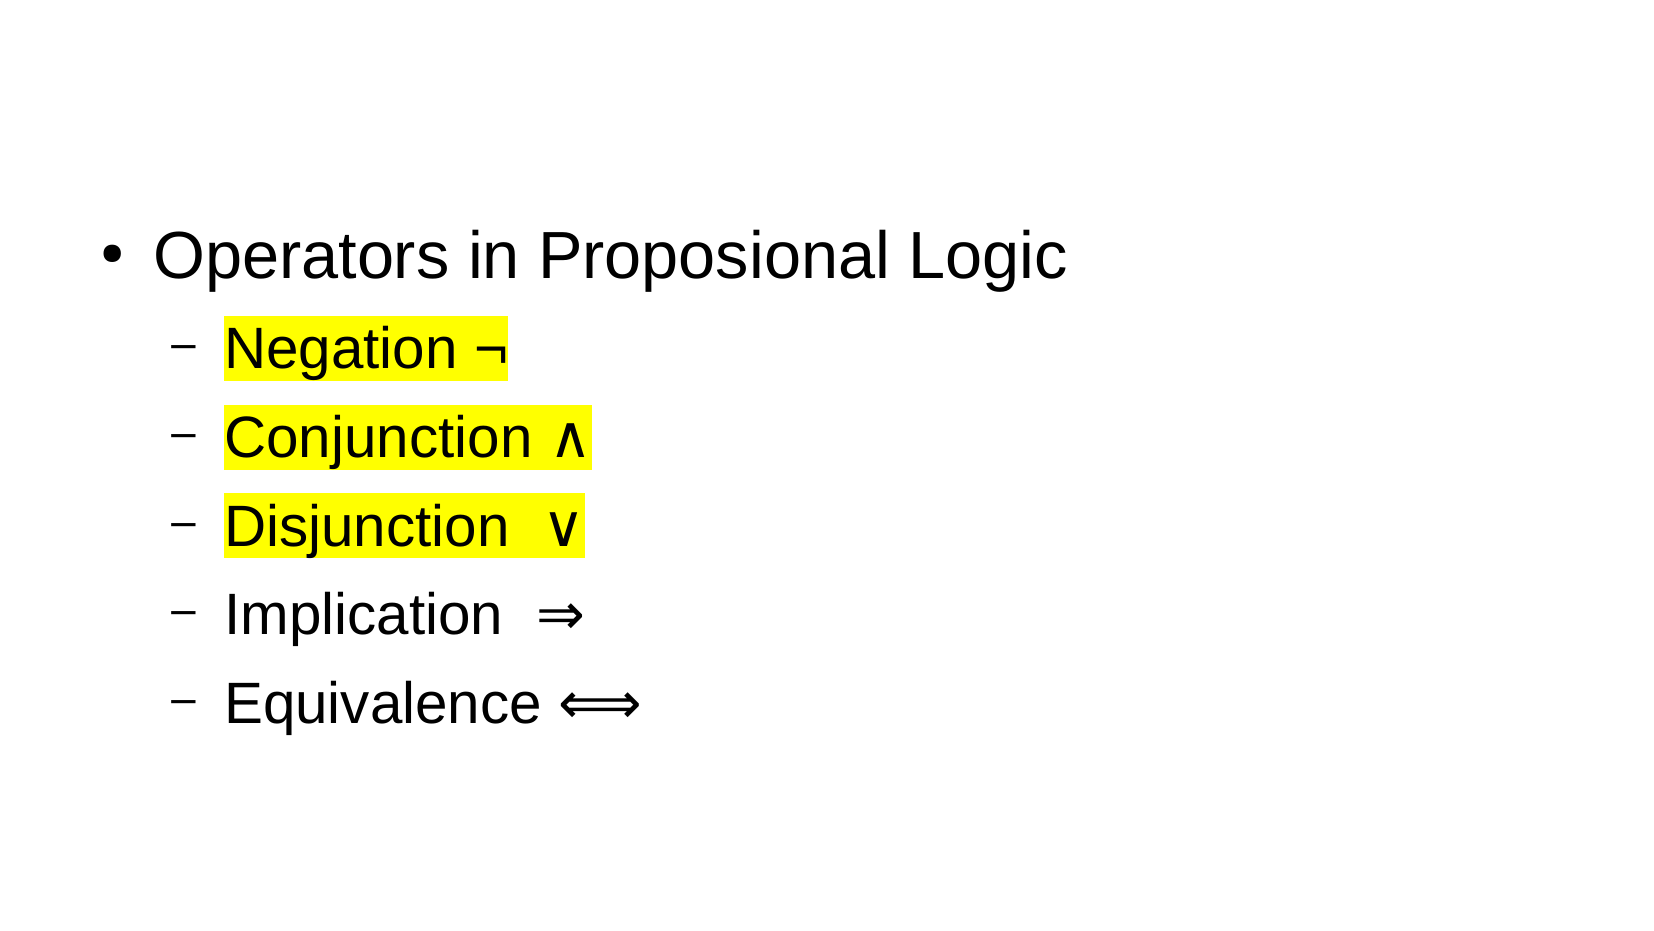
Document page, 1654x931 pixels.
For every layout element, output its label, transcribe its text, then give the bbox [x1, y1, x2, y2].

list Operators in Proposional Logic Negation ¬ Conjunction ∧ Disjunction ∨ Implication ⇒ Equivalence ⟺ [82, 217, 1571, 758]
